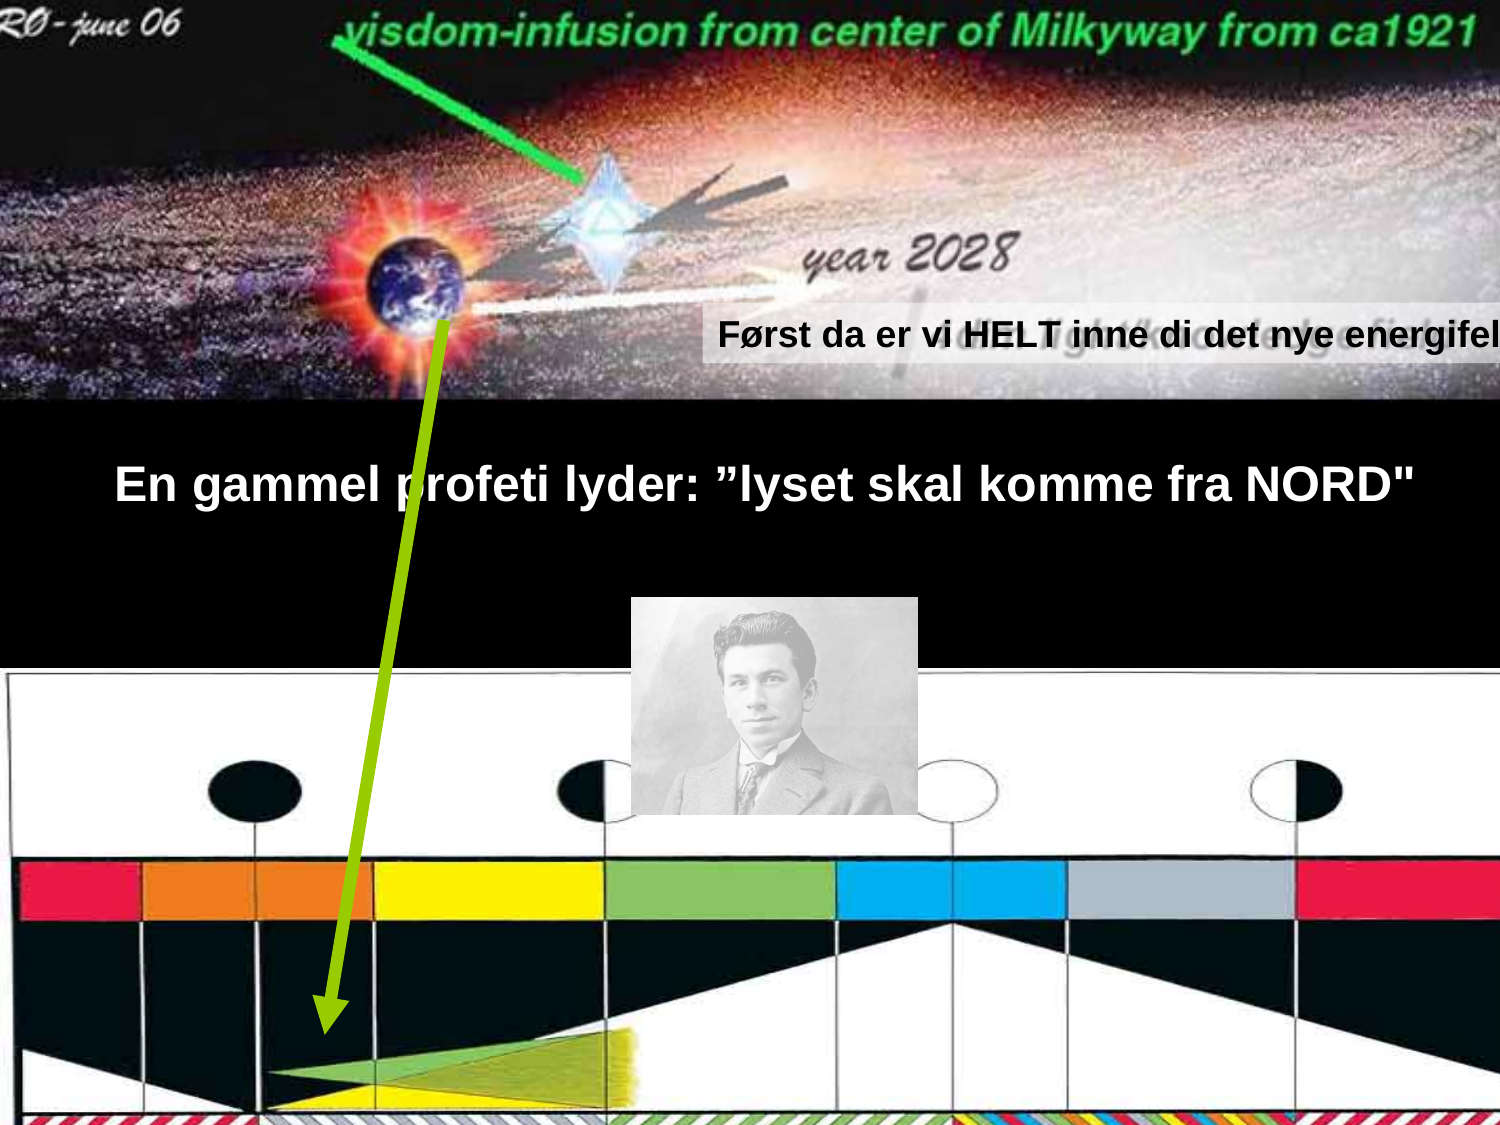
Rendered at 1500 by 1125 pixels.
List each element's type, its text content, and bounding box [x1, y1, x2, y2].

text_box En gammel profeti lyder: ”lyset skal komme fra NORD" [418, 444, 1433, 520]
text_box Først da er vi HELT inne di det nye energifelt [702, 302, 1500, 364]
picture [0, 0, 1500, 402]
picture [0, 597, 1500, 1125]
text_box En gammel profeti lyder: ”lyset skal komme fra NORD" [100, 444, 416, 520]
